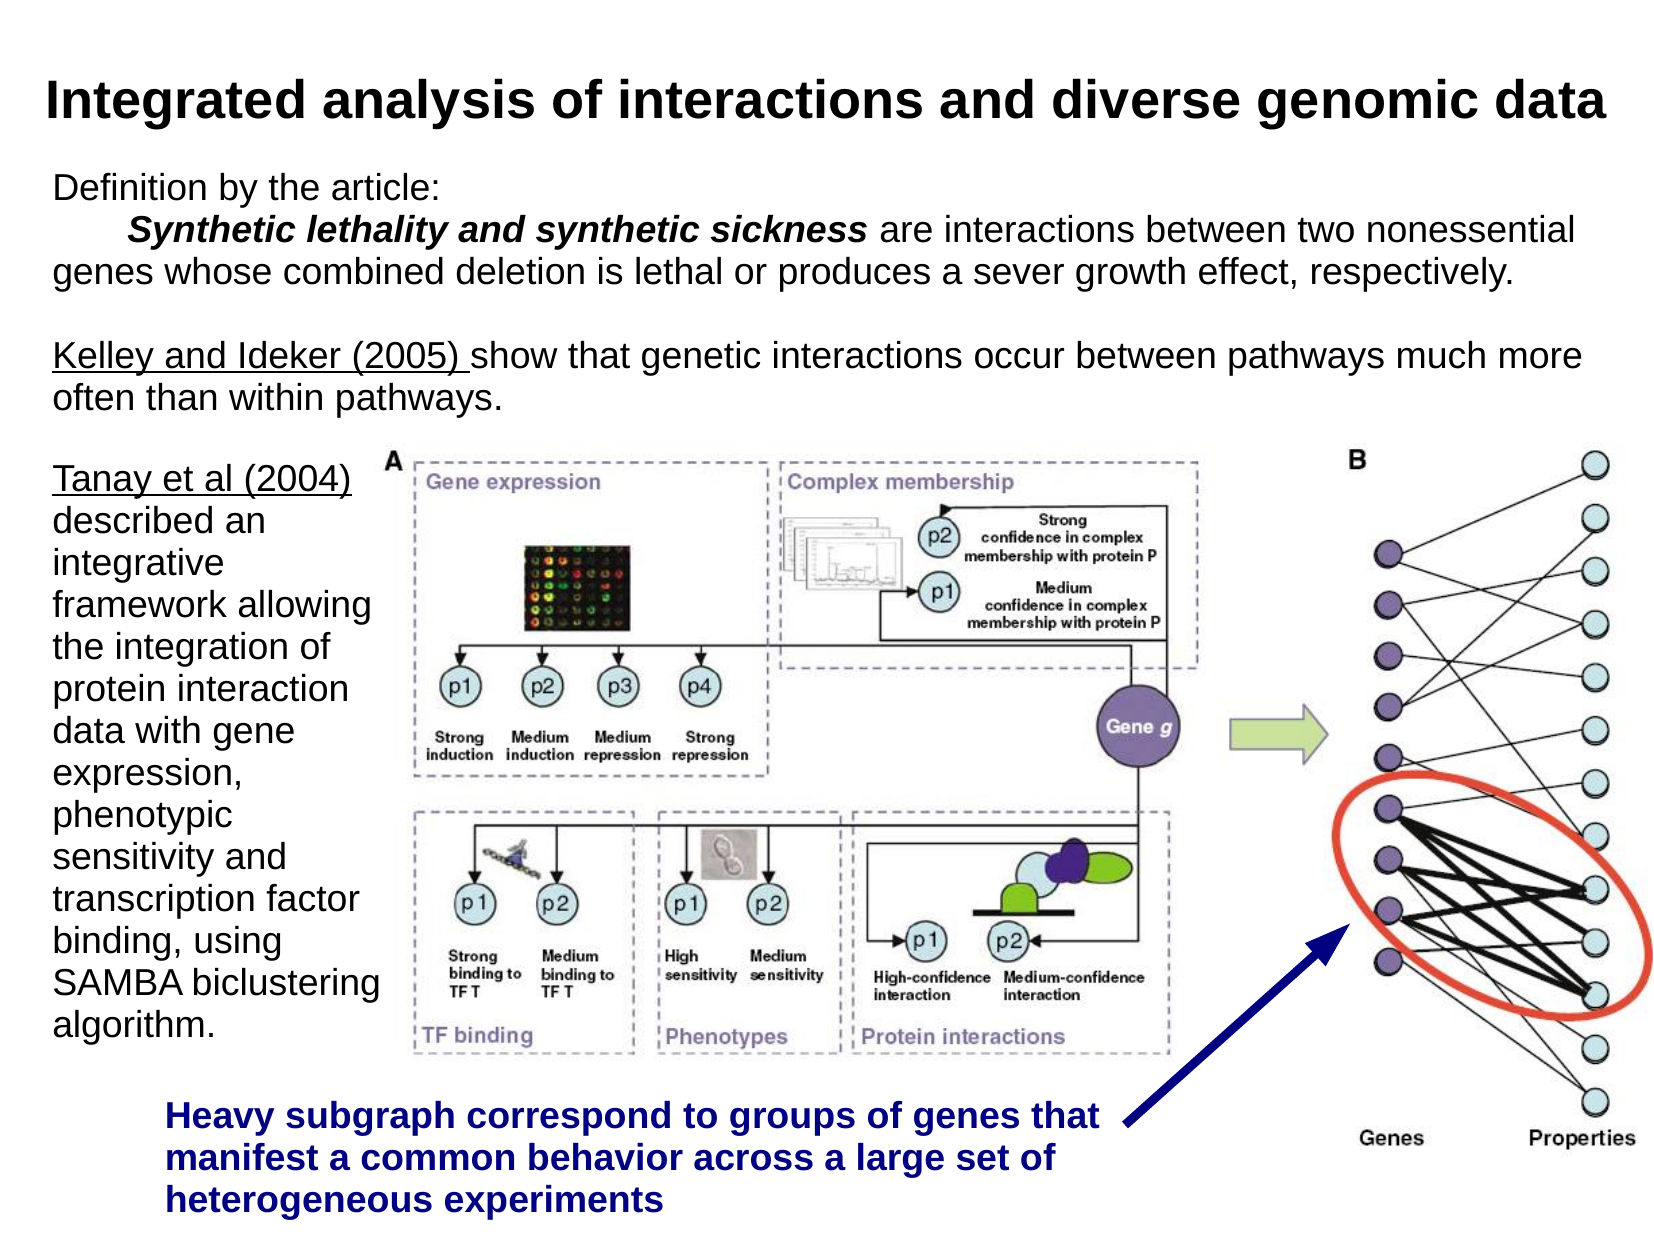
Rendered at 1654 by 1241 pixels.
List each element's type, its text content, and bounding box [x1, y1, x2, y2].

text_box Tanay et al (2004) described an integrative framework allowing the integration of protein interaction data with gene expression, phenotypic sensitivity and transcription factor binding, using SAMBA biclustering algorithm. [37, 450, 413, 1163]
picture [353, 400, 1654, 1163]
text_box Integrated analysis of interactions and diverse genomic data [18, 62, 1635, 139]
text_box Definition by the article: Synthetic lethality and synthetic sickness are interactions between two nonessential genes whose combined deletion is lethal or produces a sever growth effect, respectively. Kelley and Ideker (2005) show that genetic interactions occur between pathways much more often than within pathways. [37, 159, 1651, 428]
text_box Heavy subgraph correspond to groups of genes that manifest a common behavior across a large set of heterogeneous experiments [150, 1087, 1163, 1233]
